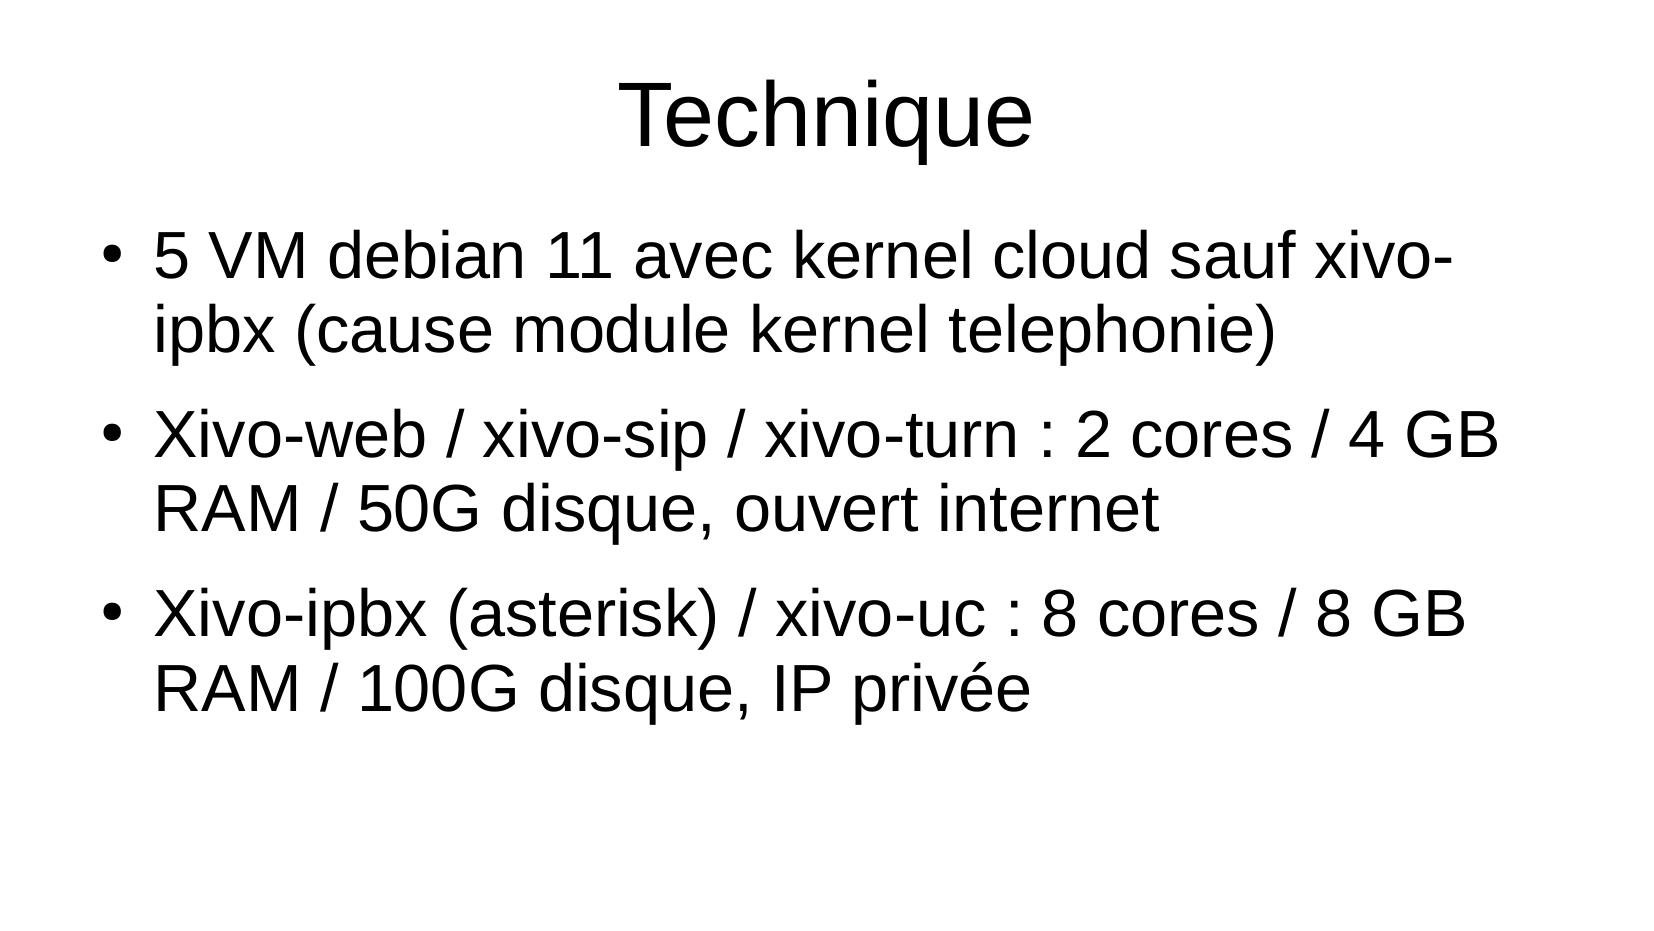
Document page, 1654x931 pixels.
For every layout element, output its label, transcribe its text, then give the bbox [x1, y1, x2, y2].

title Technique [82, 37, 1571, 193]
list 5 VM debian 11 avec kernel cloud sauf xivo-ipbx (cause module kernel telephonie) Xivo-web / xivo-sip / xivo-turn : 2 cores / 4 GB RAM / 50G disque, ouvert internet Xivo-ipbx (asterisk) / xivo-uc : 8 cores / 8 GB RAM / 100G disque, IP privée [82, 217, 1571, 758]
